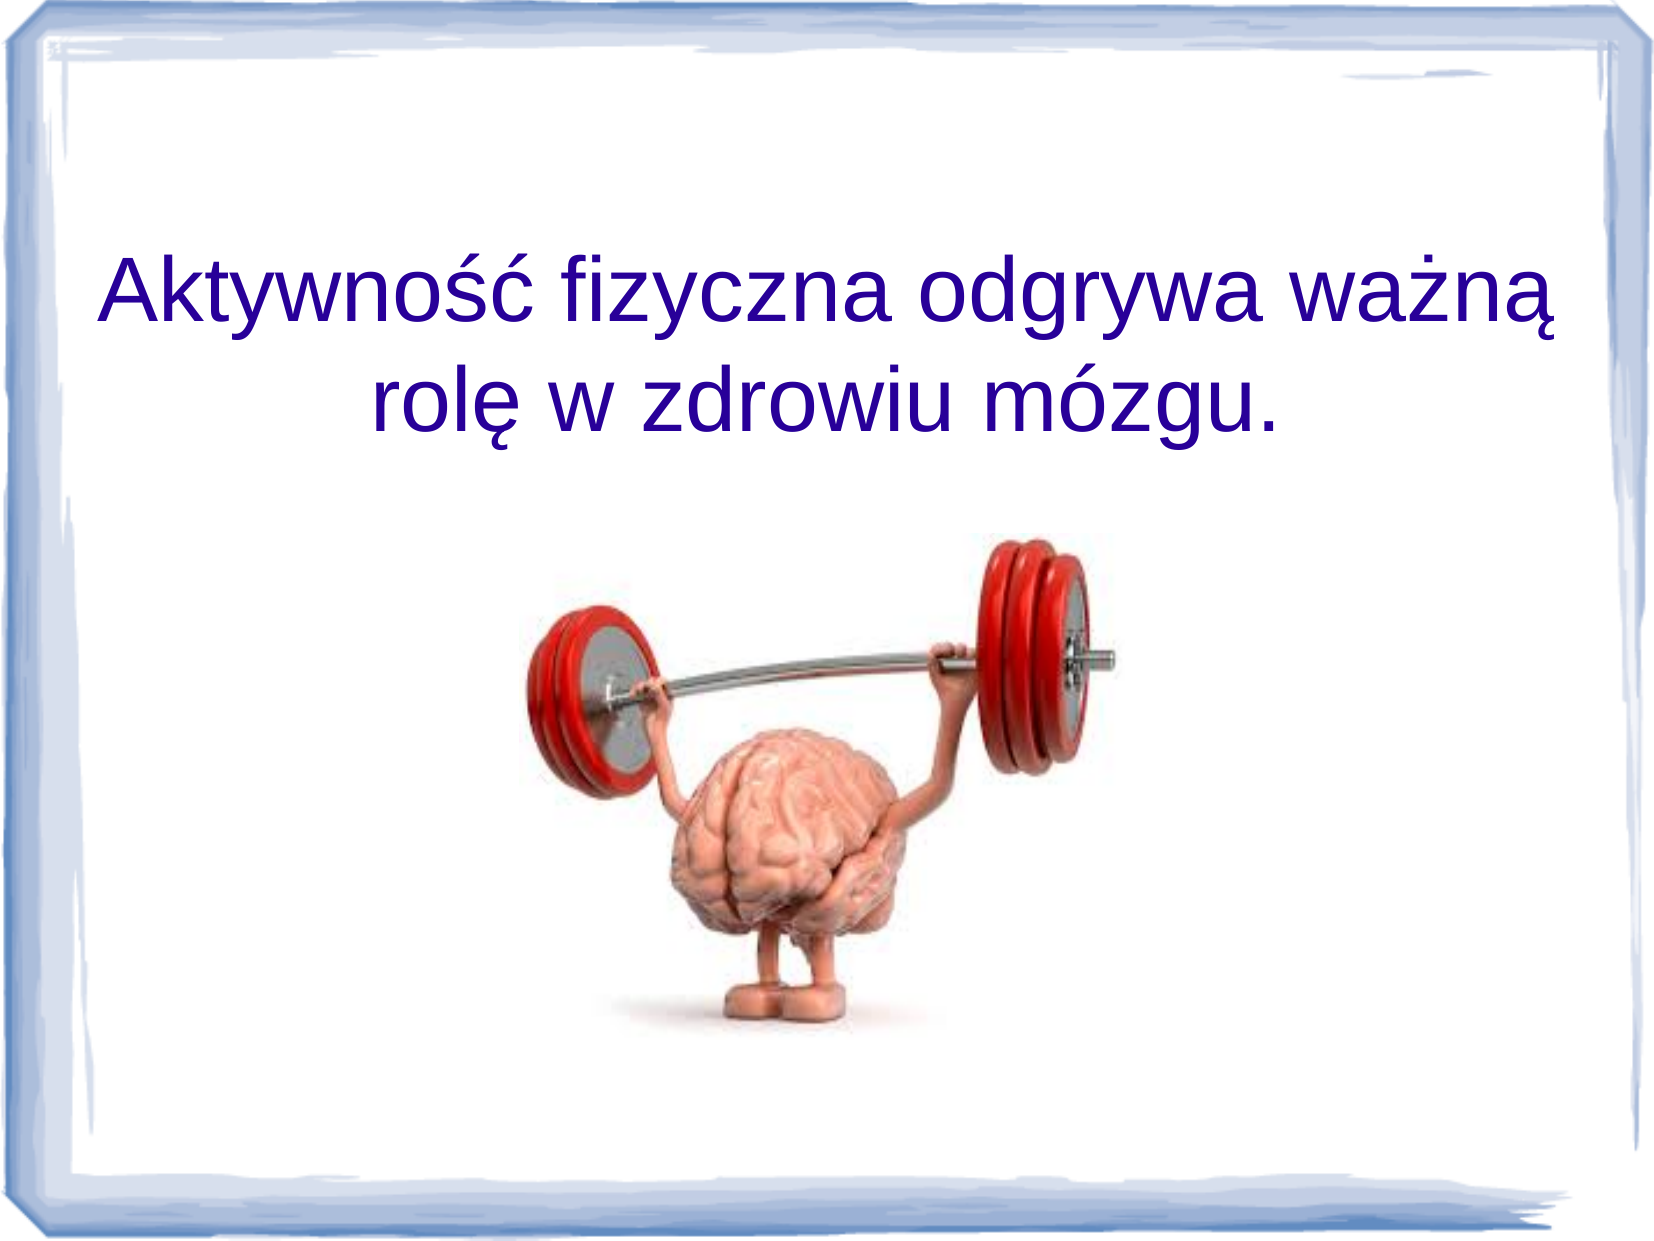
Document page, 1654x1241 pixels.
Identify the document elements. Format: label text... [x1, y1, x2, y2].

title Aktywność fizyczna odgrywa ważną rolę w zdrowiu mózgu. [82, 229, 1571, 438]
picture [519, 533, 1125, 1040]
